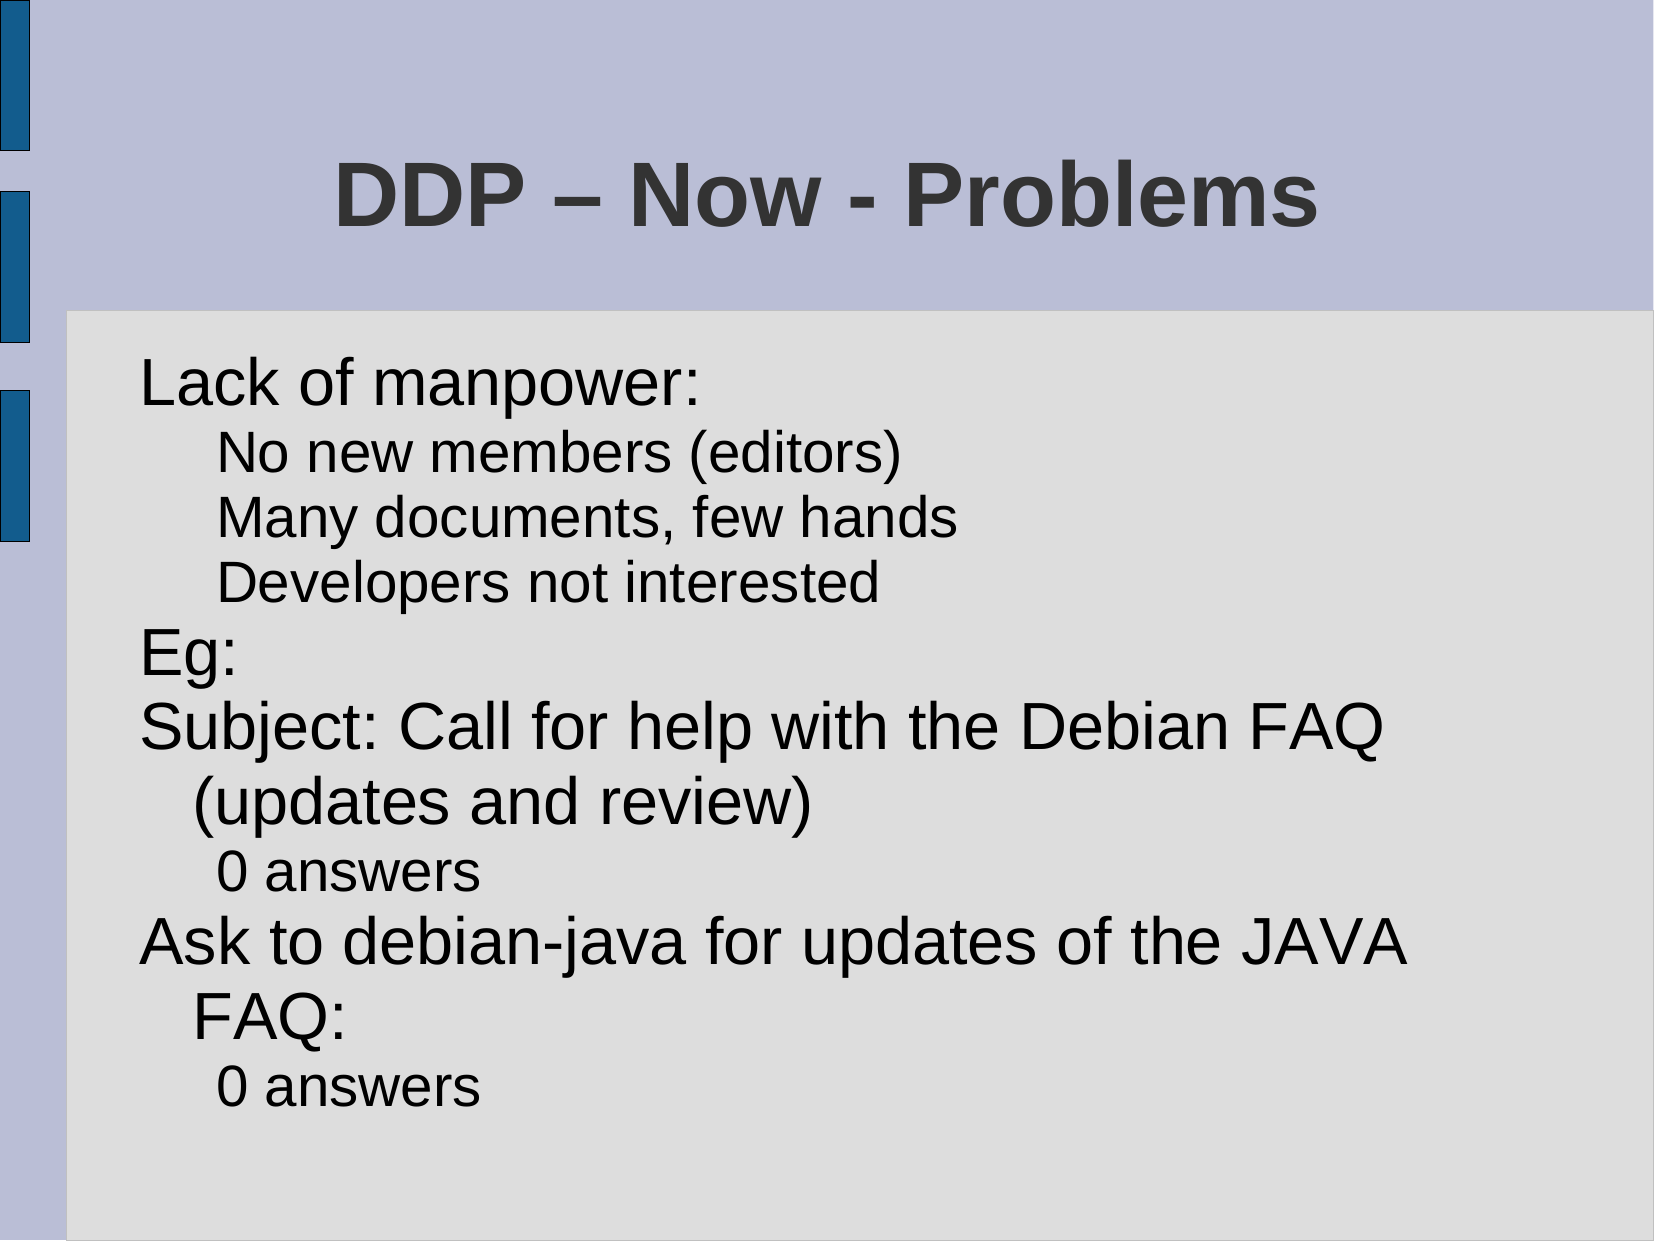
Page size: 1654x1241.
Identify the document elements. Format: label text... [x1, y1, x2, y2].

title DDP – Now - Problems [121, 91, 1534, 299]
list Lack of manpower: No new members (editors) Many documents, few hands Developers not interested Eg: Subject: Call for help with the Debian FAQ (updates and review) 0 answers Ask to debian-java for updates of the JAVA FAQ: 0 answers [121, 344, 1534, 1151]
